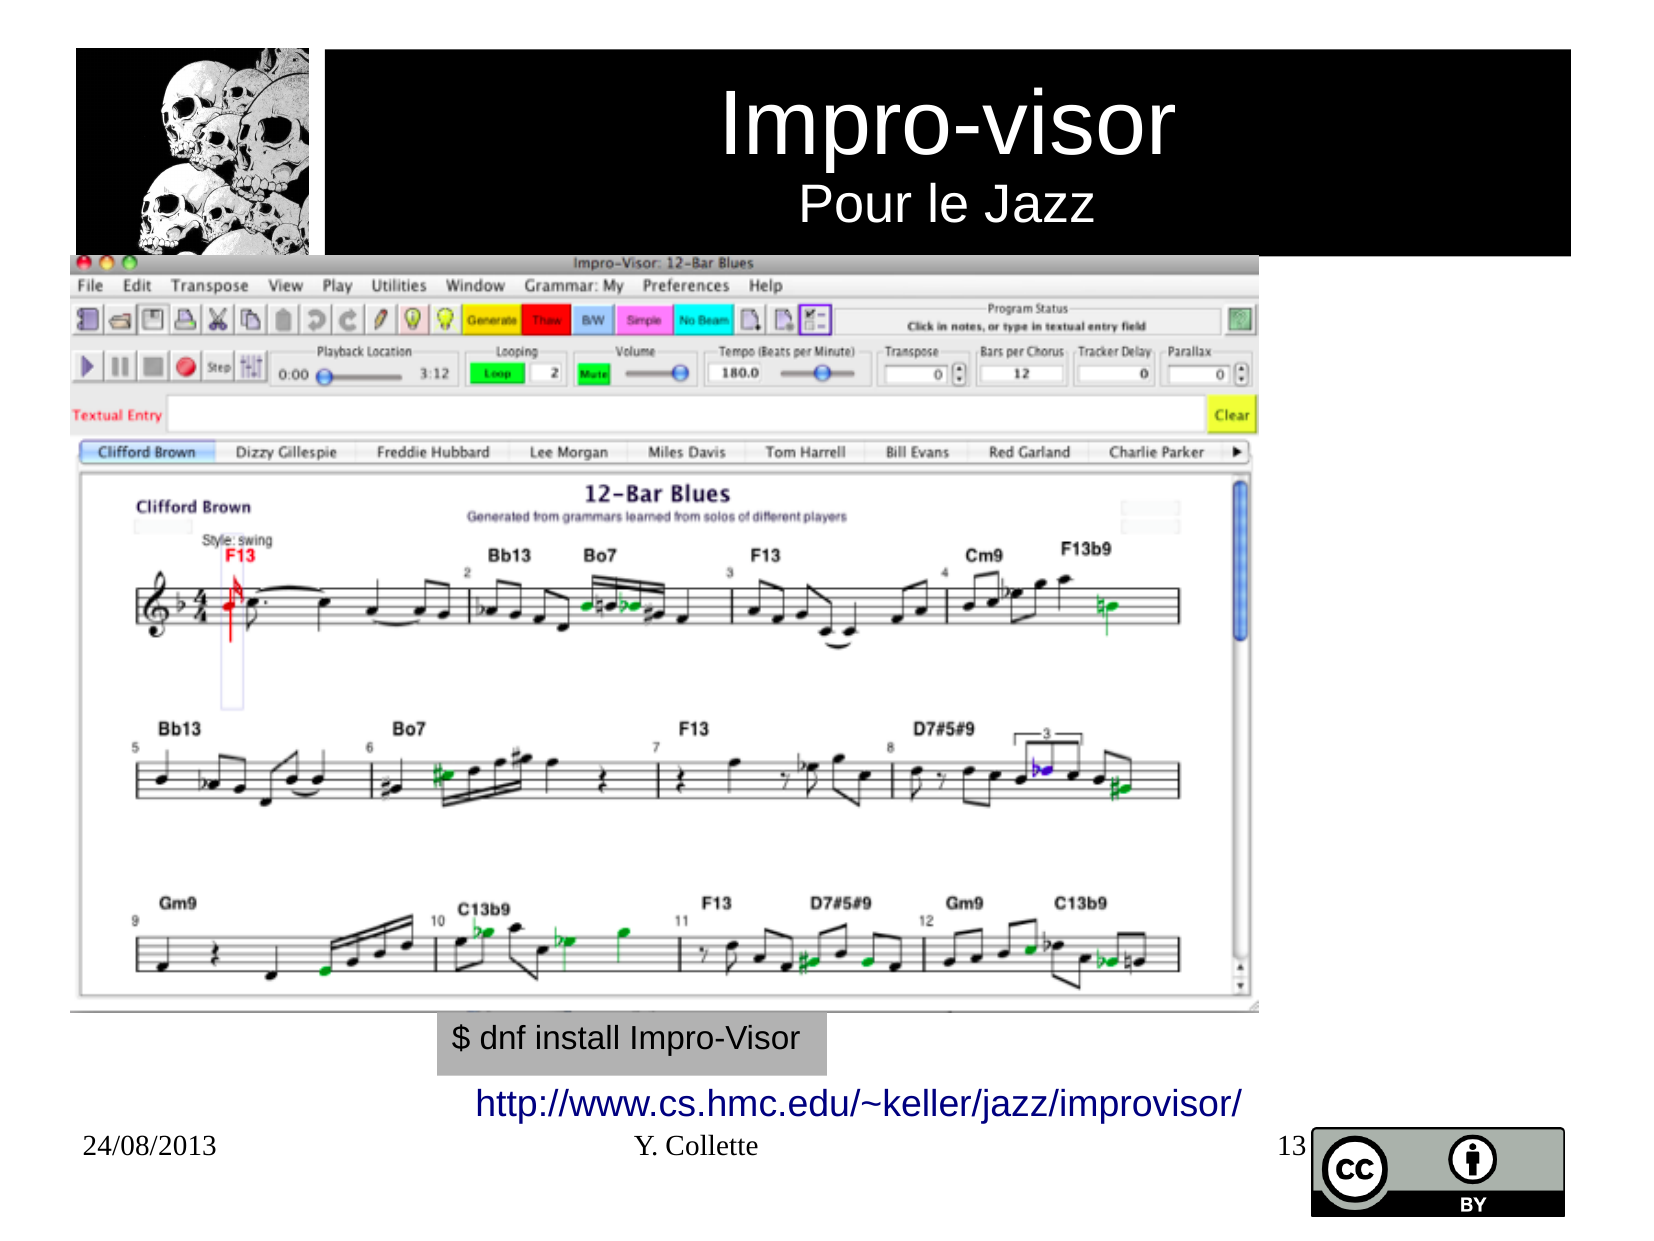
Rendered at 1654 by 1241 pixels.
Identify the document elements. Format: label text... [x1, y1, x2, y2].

picture [1311, 1127, 1565, 1217]
text_box http://www.cs.hmc.edu/~keller/jazz/improvisor/ [460, 1074, 1264, 1132]
picture [70, 48, 1259, 1013]
title Impro-visor Pour le Jazz [324, 49, 1571, 257]
text_box $ dnf install Impro-Visor [437, 1012, 827, 1076]
